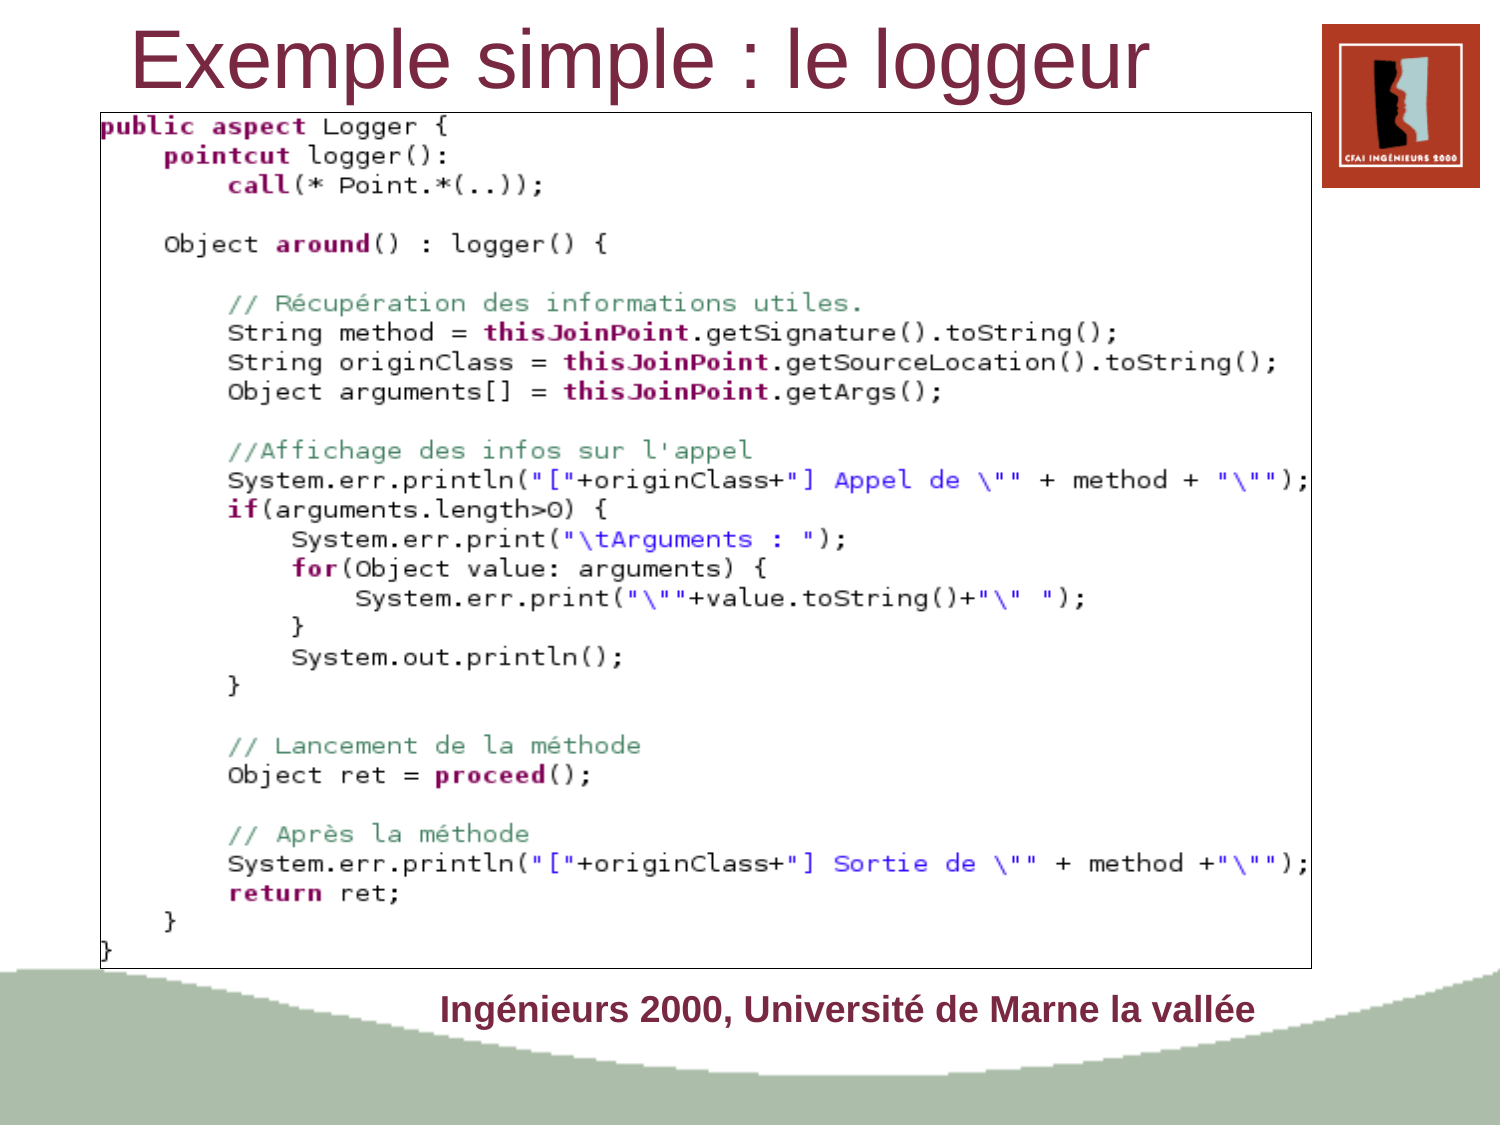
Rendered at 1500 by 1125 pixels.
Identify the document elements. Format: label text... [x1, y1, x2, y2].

picture [0, 887, 1500, 1125]
picture [1322, 24, 1480, 188]
title Exemple simple : le loggeur [0, 0, 1281, 159]
picture [101, 113, 1311, 968]
